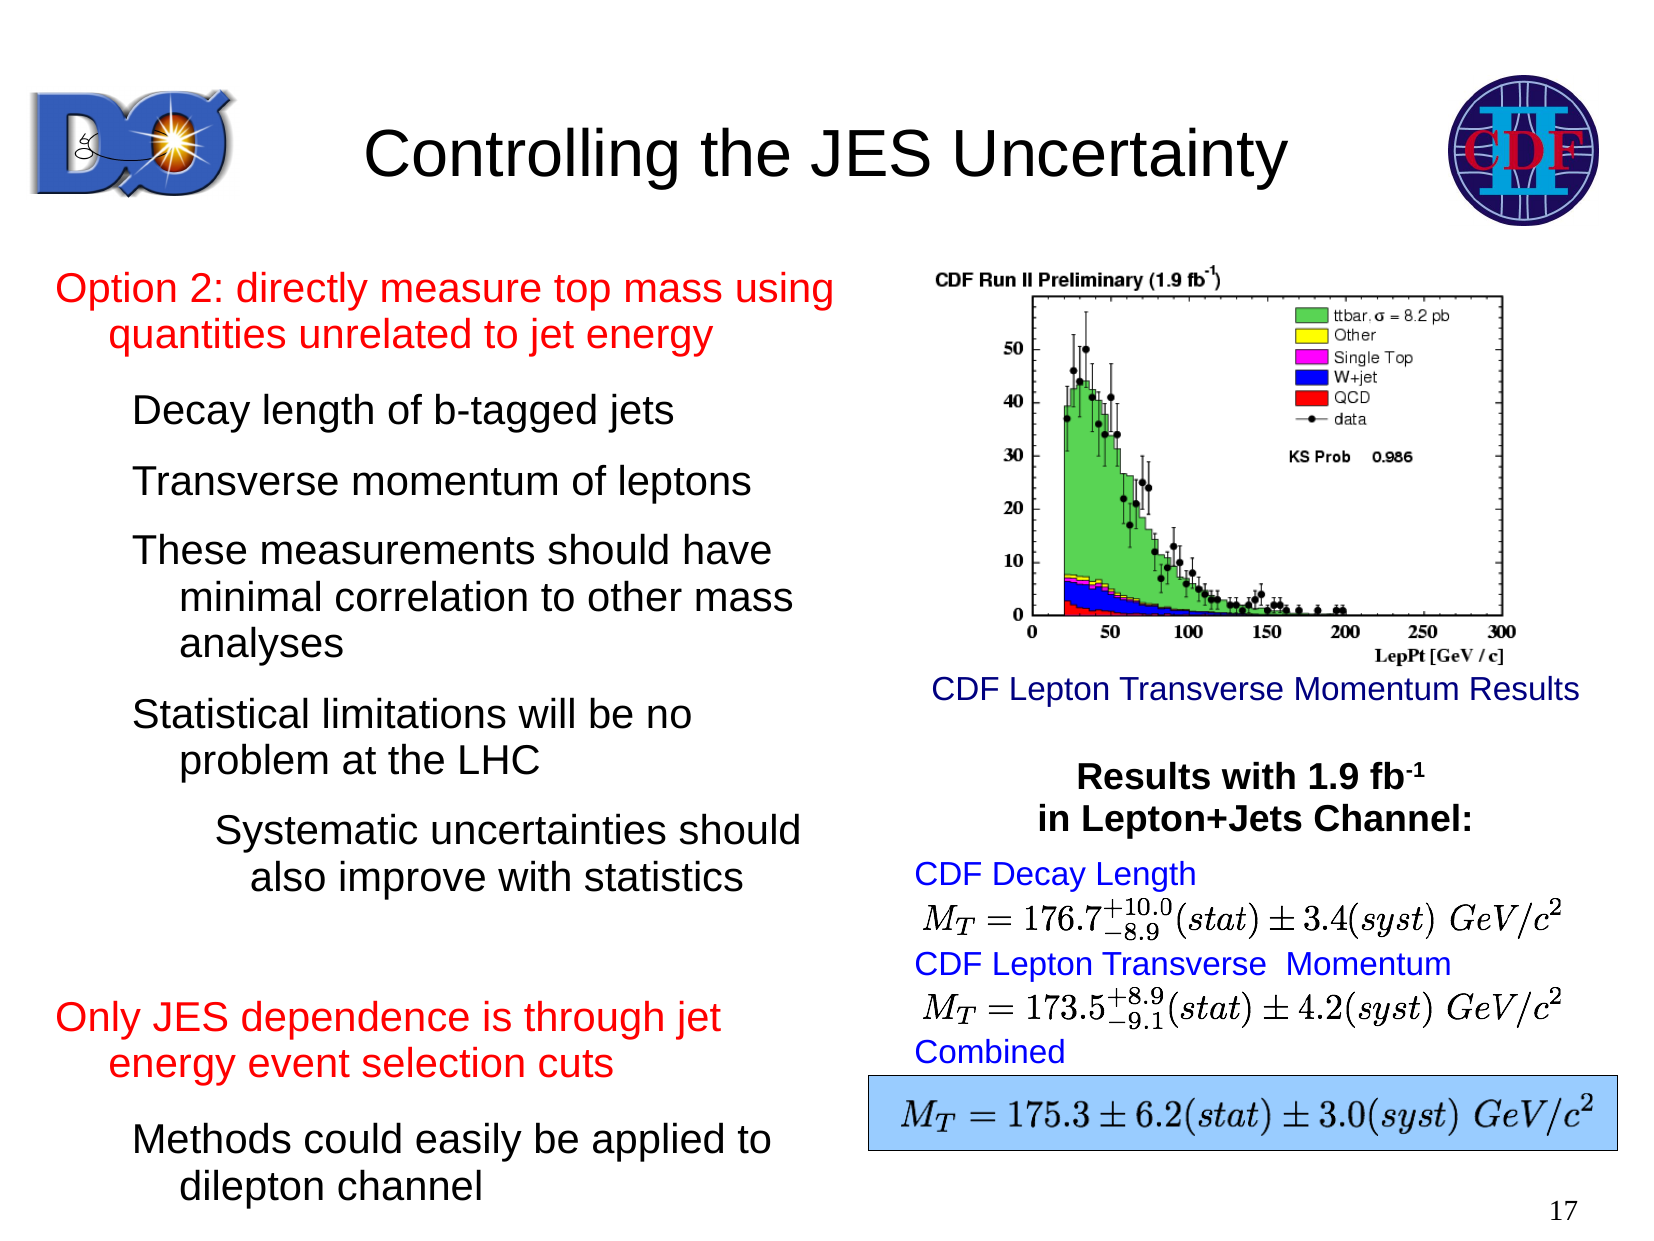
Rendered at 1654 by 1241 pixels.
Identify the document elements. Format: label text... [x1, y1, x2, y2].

picture [923, 897, 1561, 941]
text_box Results with 1.9 fb-1 in Lepton+Jets Channel: [899, 748, 1612, 849]
picture [923, 264, 1533, 663]
picture [901, 1093, 1593, 1137]
list Option 2: directly measure top mass using quantities unrelated to jet energy Decay length of b-tagged jets Transverse momentum of leptons These measurements should have minimal correlation to other mass analyses Statistical limitations will be no problem at the LHC Systematic uncertainties should also improve with statistics Only JES dependence is through jet energy event selection cuts Methods could easily be applied to dilepton channel [37, 264, 845, 1210]
text_box [868, 1075, 1618, 1151]
text_box CDF Lepton Transverse Momentum Results [900, 663, 1613, 716]
picture [26, 86, 82, 200]
text_box CDF Decay Length [899, 848, 1276, 901]
picture [1571, 75, 1599, 226]
title Controlling the JES Uncertainty [82, 49, 1571, 257]
text_box CDF Lepton Transverse Momentum [899, 937, 1501, 990]
text_box Combined [899, 1026, 1425, 1075]
picture [923, 986, 1561, 1030]
